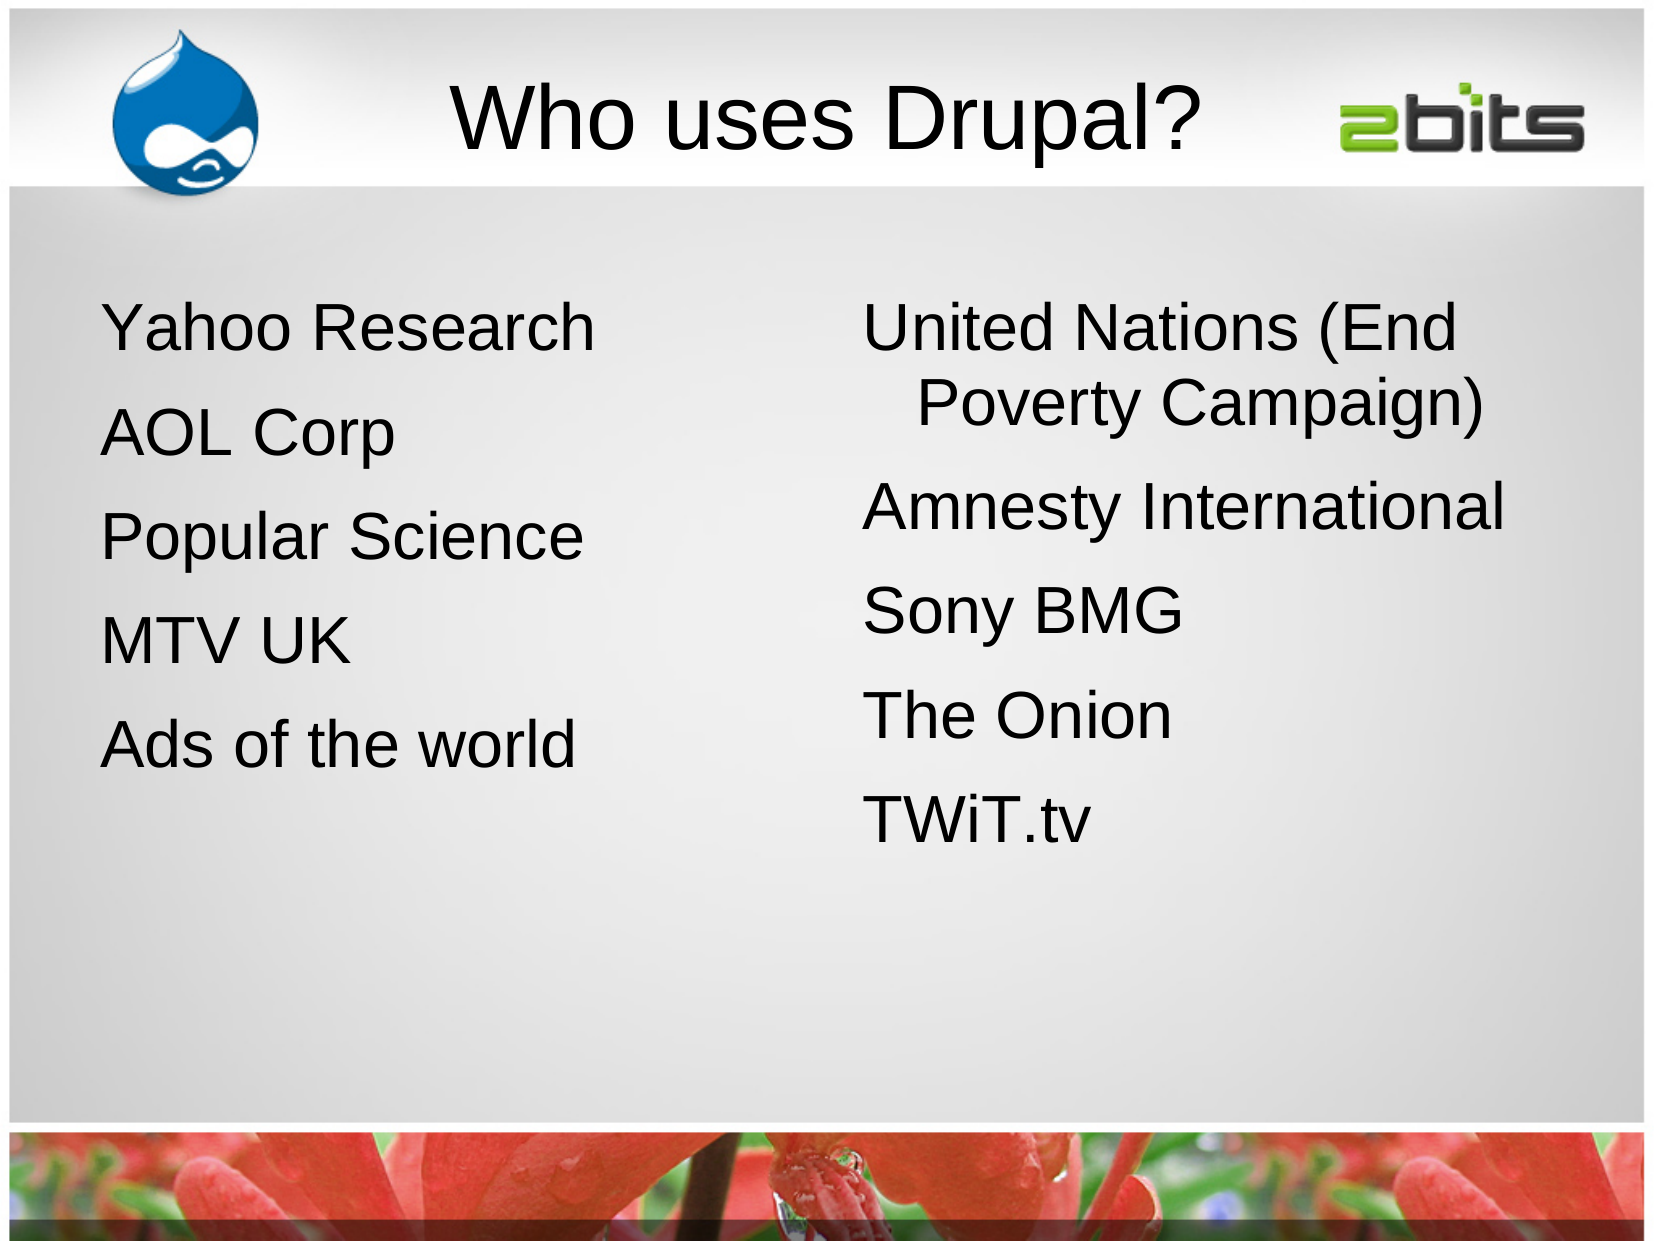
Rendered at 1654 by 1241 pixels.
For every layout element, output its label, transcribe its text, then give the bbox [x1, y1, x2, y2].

title Who uses Drupal? [82, 13, 1571, 222]
list United Nations (End Poverty Campaign) Amnesty International Sony BMG The Onion TWiT.tv [845, 290, 1572, 1094]
list Yahoo Research AOL Corp Popular Science MTV UK Ads of the world [82, 290, 809, 1109]
picture [0, 0, 1654, 1241]
